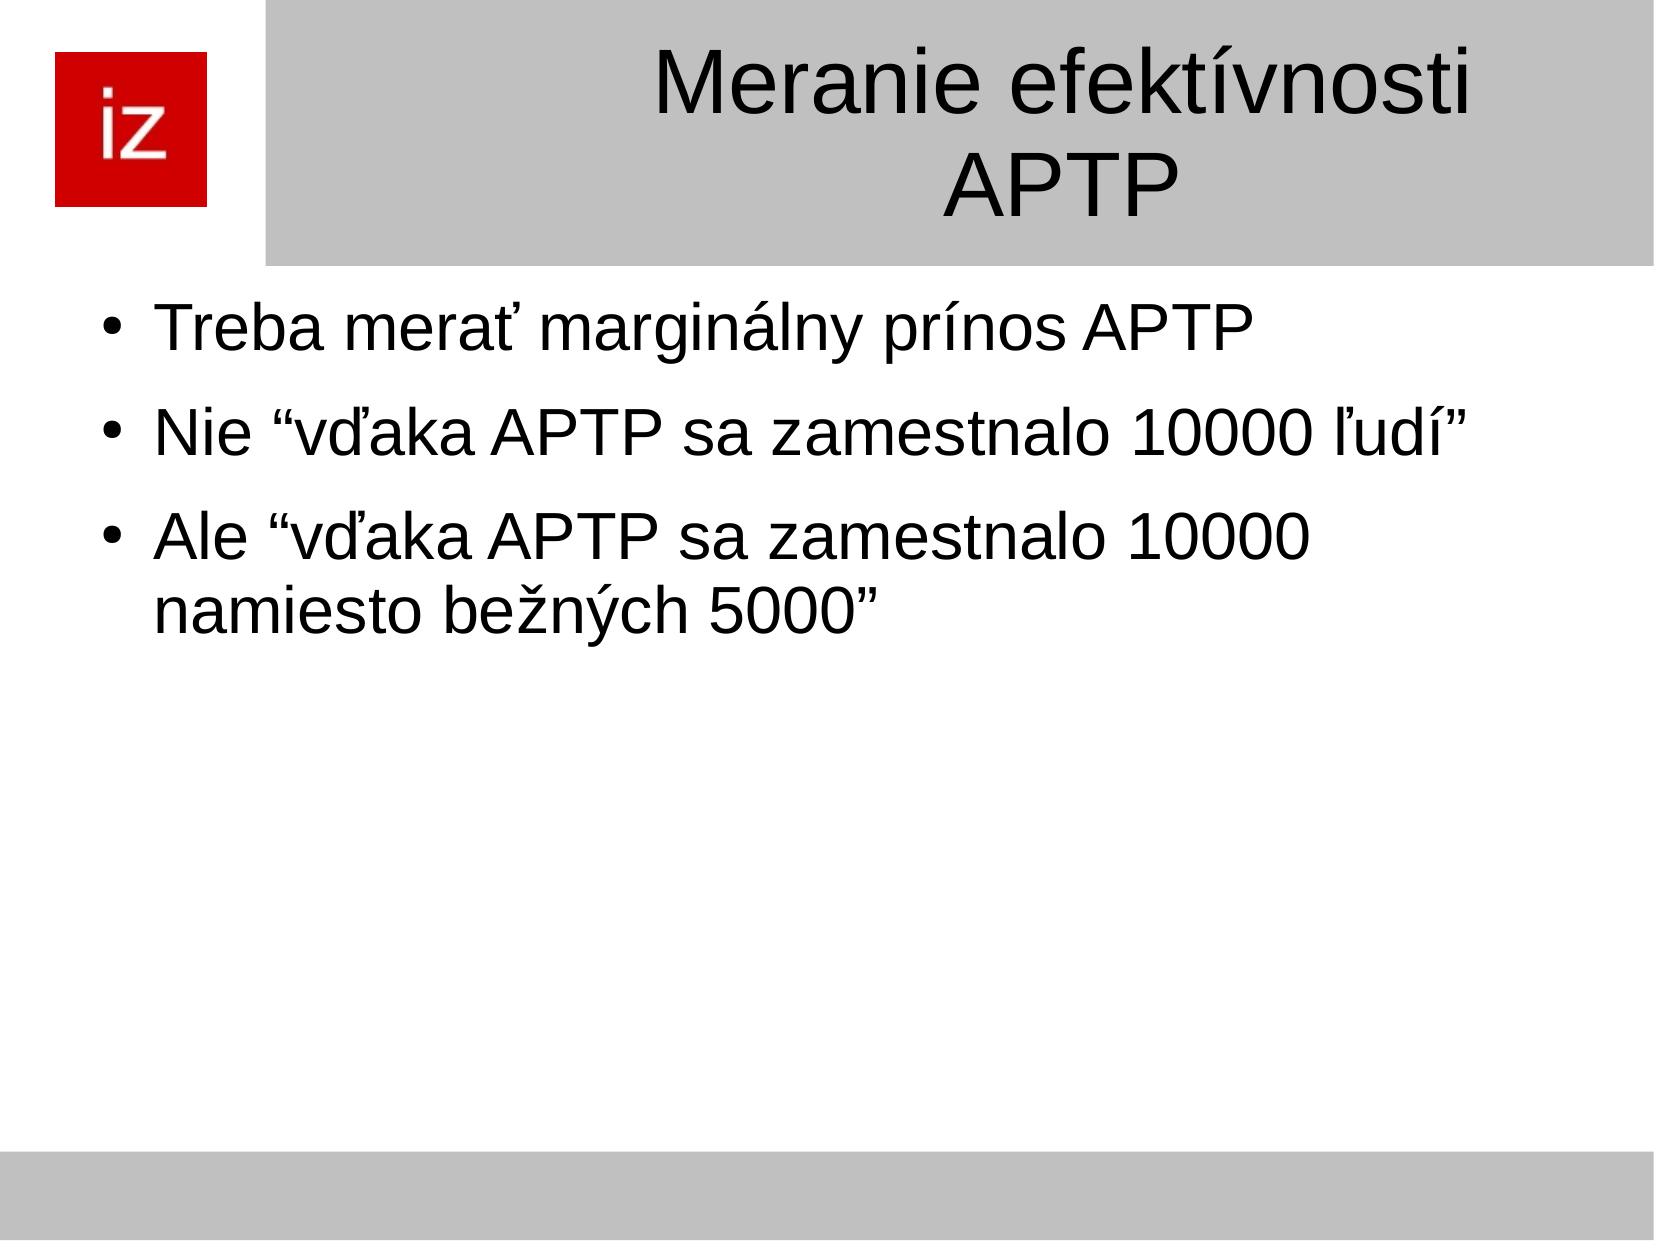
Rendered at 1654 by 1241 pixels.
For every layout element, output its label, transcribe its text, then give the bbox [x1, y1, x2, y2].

title Meranie efektívnosti APTP [561, 29, 1565, 237]
list Treba merať marginálny prínos APTP Nie “vďaka APTP sa zamestnalo 10000 ľudí” Ale “vďaka APTP sa zamestnalo 10000 namiesto bežných 5000” [82, 290, 1571, 1010]
picture [55, 52, 207, 207]
